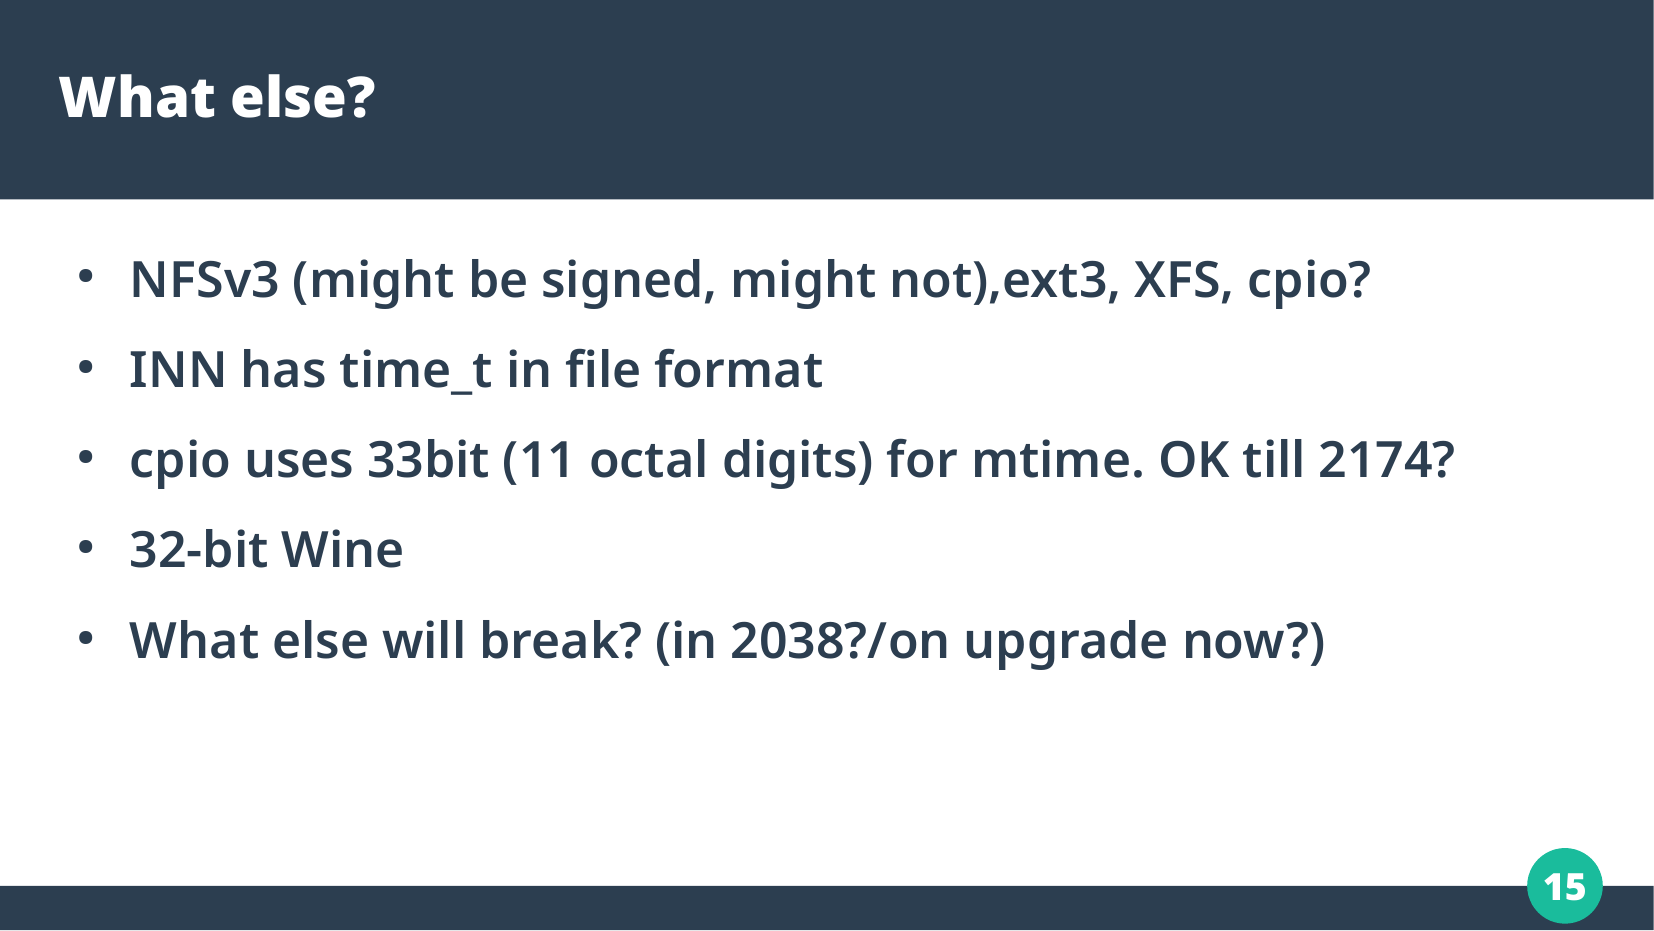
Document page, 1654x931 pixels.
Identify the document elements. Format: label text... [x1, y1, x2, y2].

title What else? [59, 37, 1595, 155]
list NFSv3 (might be signed, might not),ext3, XFS, cpio? INN has time_t in file format cpio uses 33bit (11 octal digits) for mtime. OK till 2174? 32-bit Wine What else will break? (in 2038?/on upgrade now?) [59, 243, 1595, 864]
